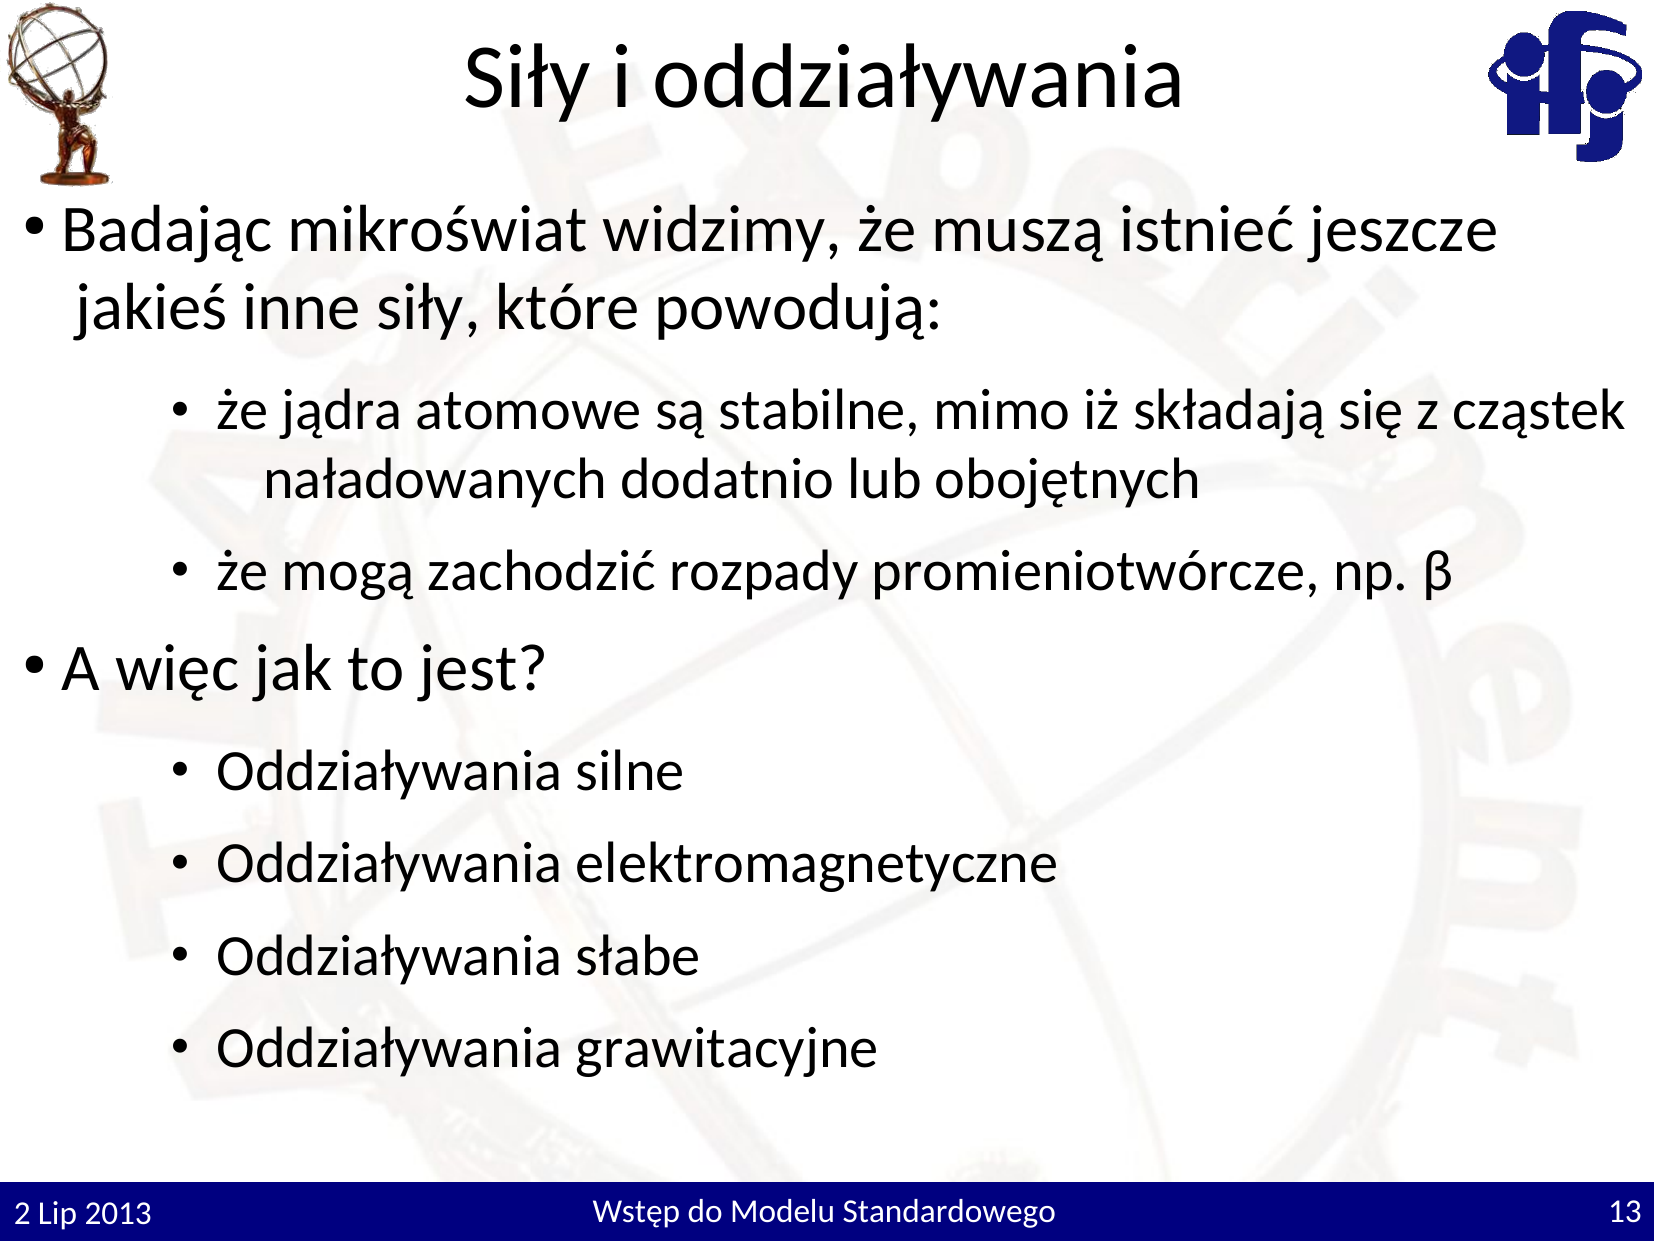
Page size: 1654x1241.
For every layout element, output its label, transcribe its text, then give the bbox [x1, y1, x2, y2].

picture [0, 0, 1654, 1182]
list Badając mikroświat widzimy, że muszą istnieć jeszcze jakieś inne siły, które powodują: że jądra atomowe są stabilne, mimo iż składają się z cząstek naładowanych dodatnio lub obojętnych że mogą zachodzić rozpady promieniotwórcze, np. β A więc jak to jest? Oddziaływania silne Oddziaływania elektromagnetyczne Oddziaływania słabe Oddziaływania grawitacyjne [19, 187, 1636, 1171]
title Siły i oddziaływania [75, 0, 1575, 150]
